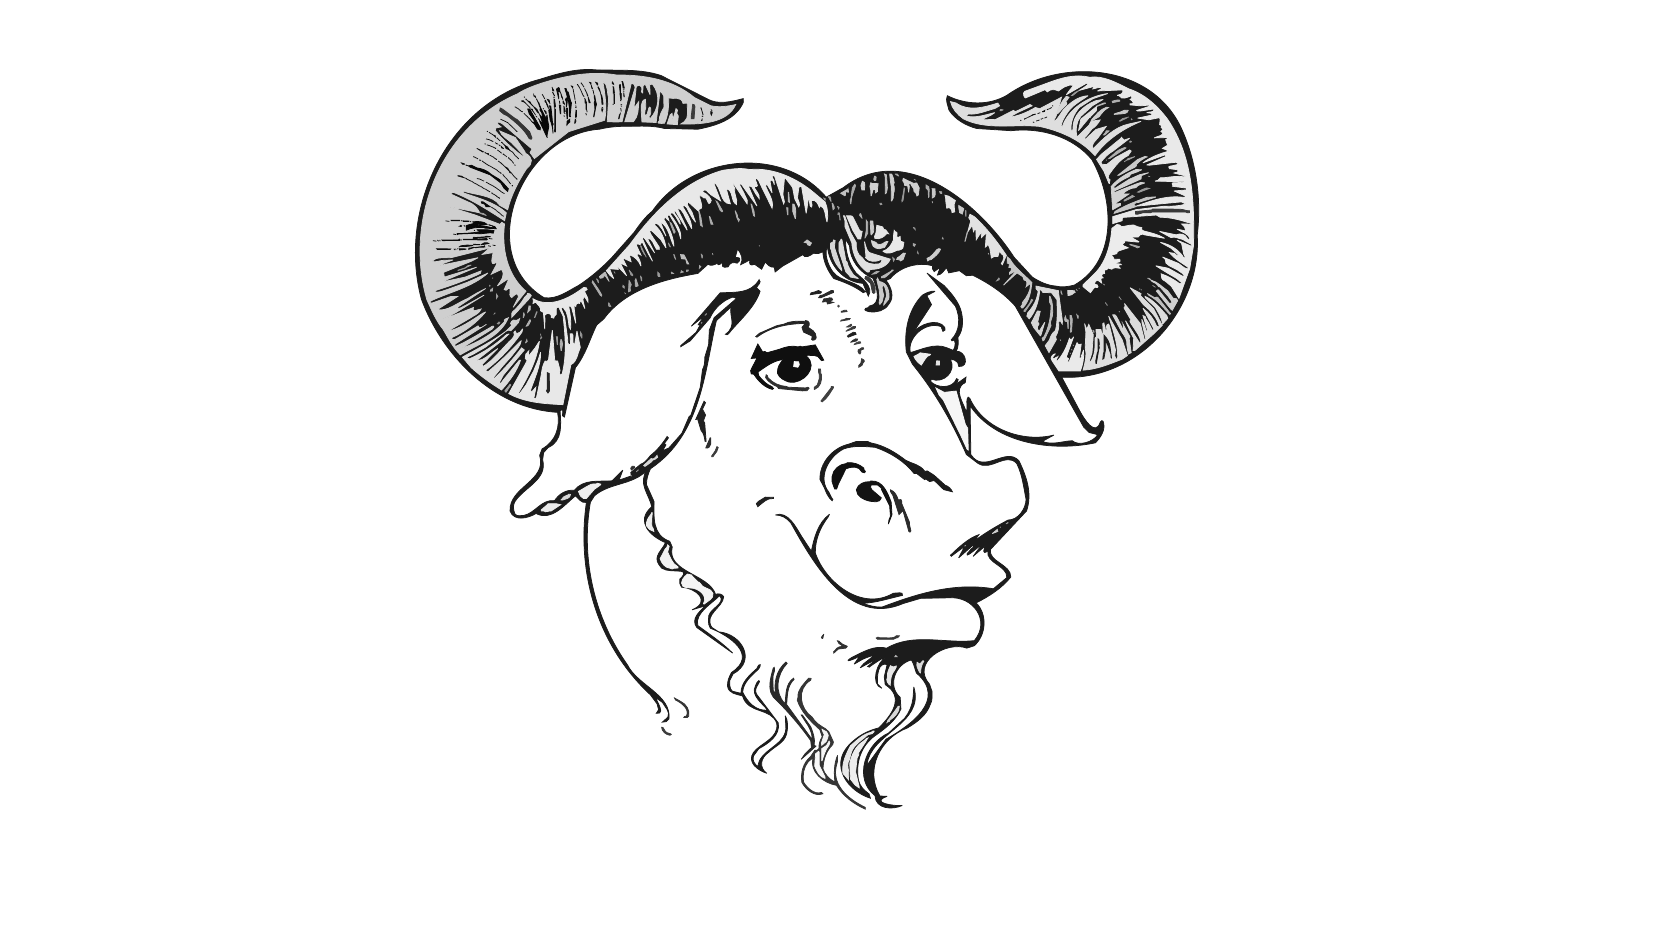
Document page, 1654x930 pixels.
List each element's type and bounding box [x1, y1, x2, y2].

picture [367, 3, 1298, 930]
